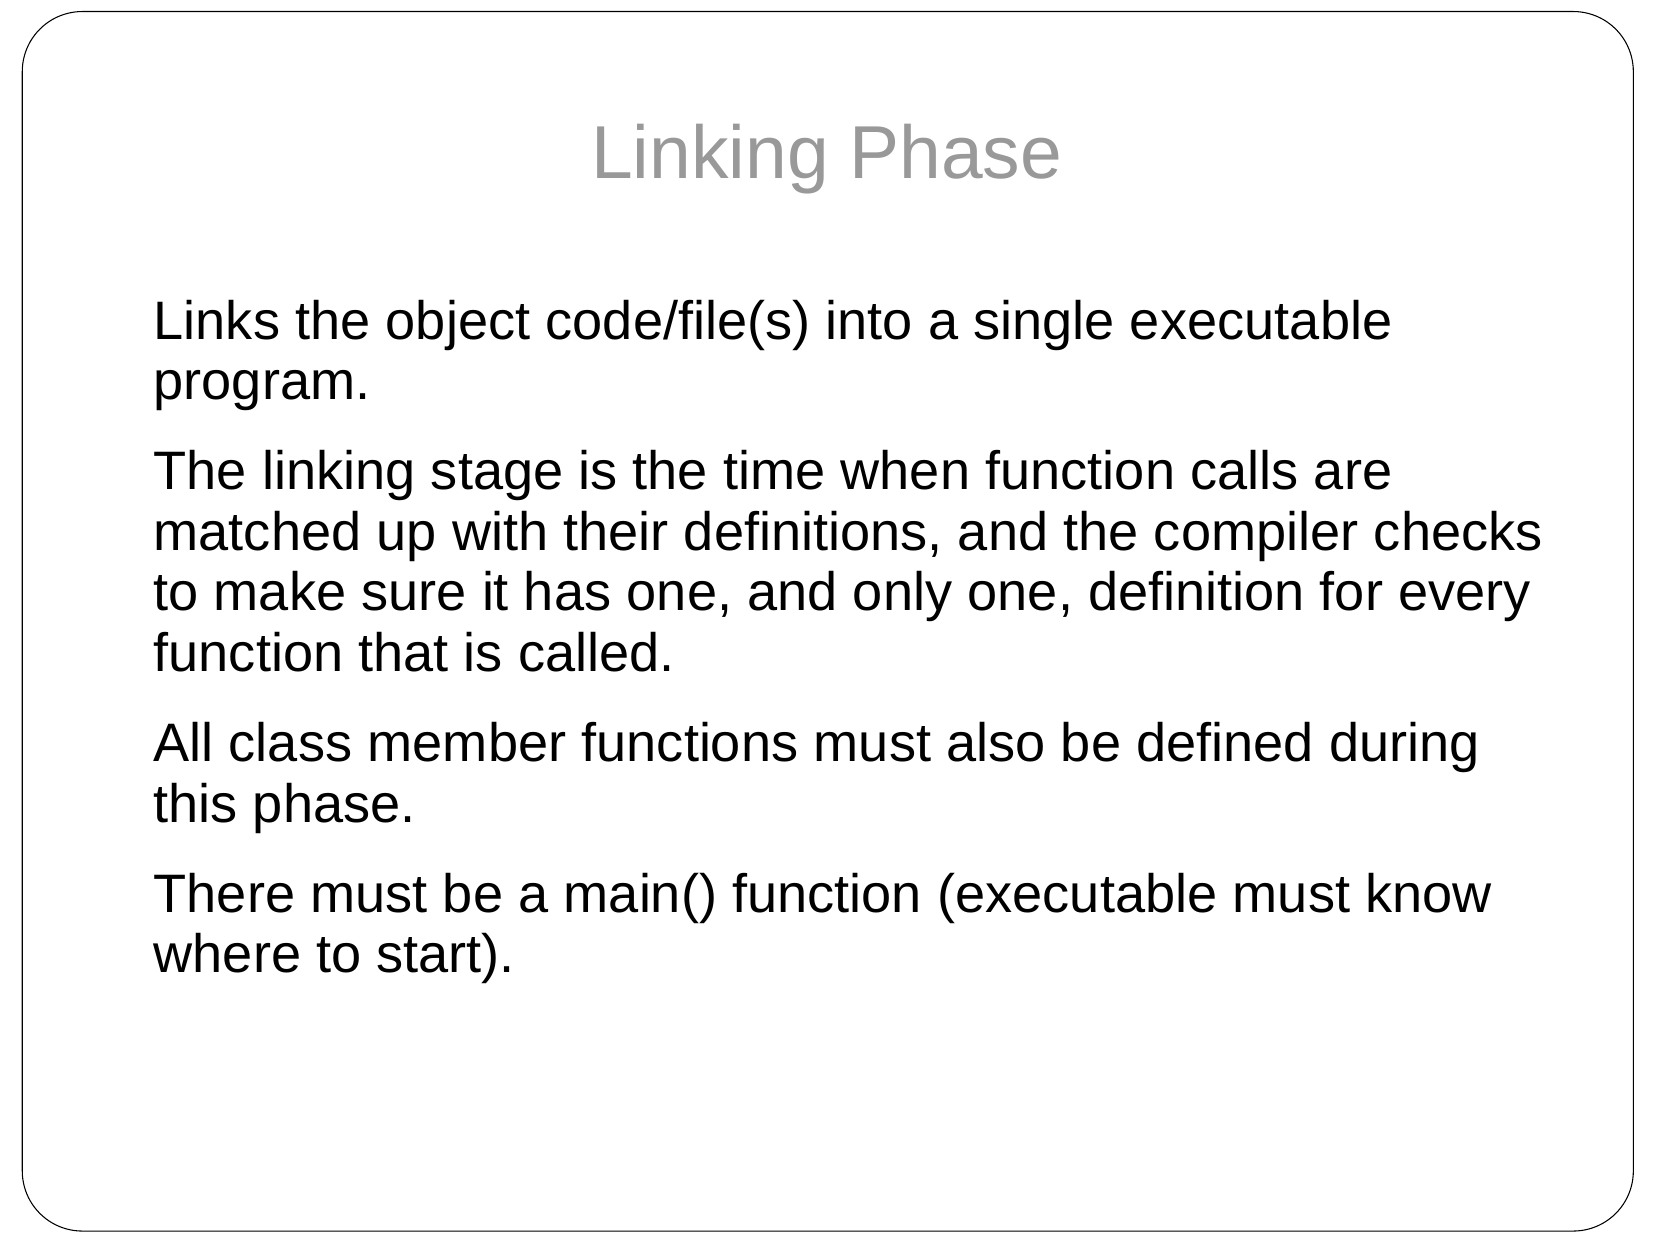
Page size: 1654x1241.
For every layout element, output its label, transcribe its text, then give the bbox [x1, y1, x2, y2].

list Links the object code/file(s) into a single executable program. The linking stage is the time when function calls are matched up with their definitions, and the compiler checks to make sure it has one, and only one, definition for every function that is called. All class member functions must also be defined during this phase. There must be a main() function (executable must know where to start). [82, 290, 1571, 1109]
title Linking Phase [82, 56, 1571, 250]
